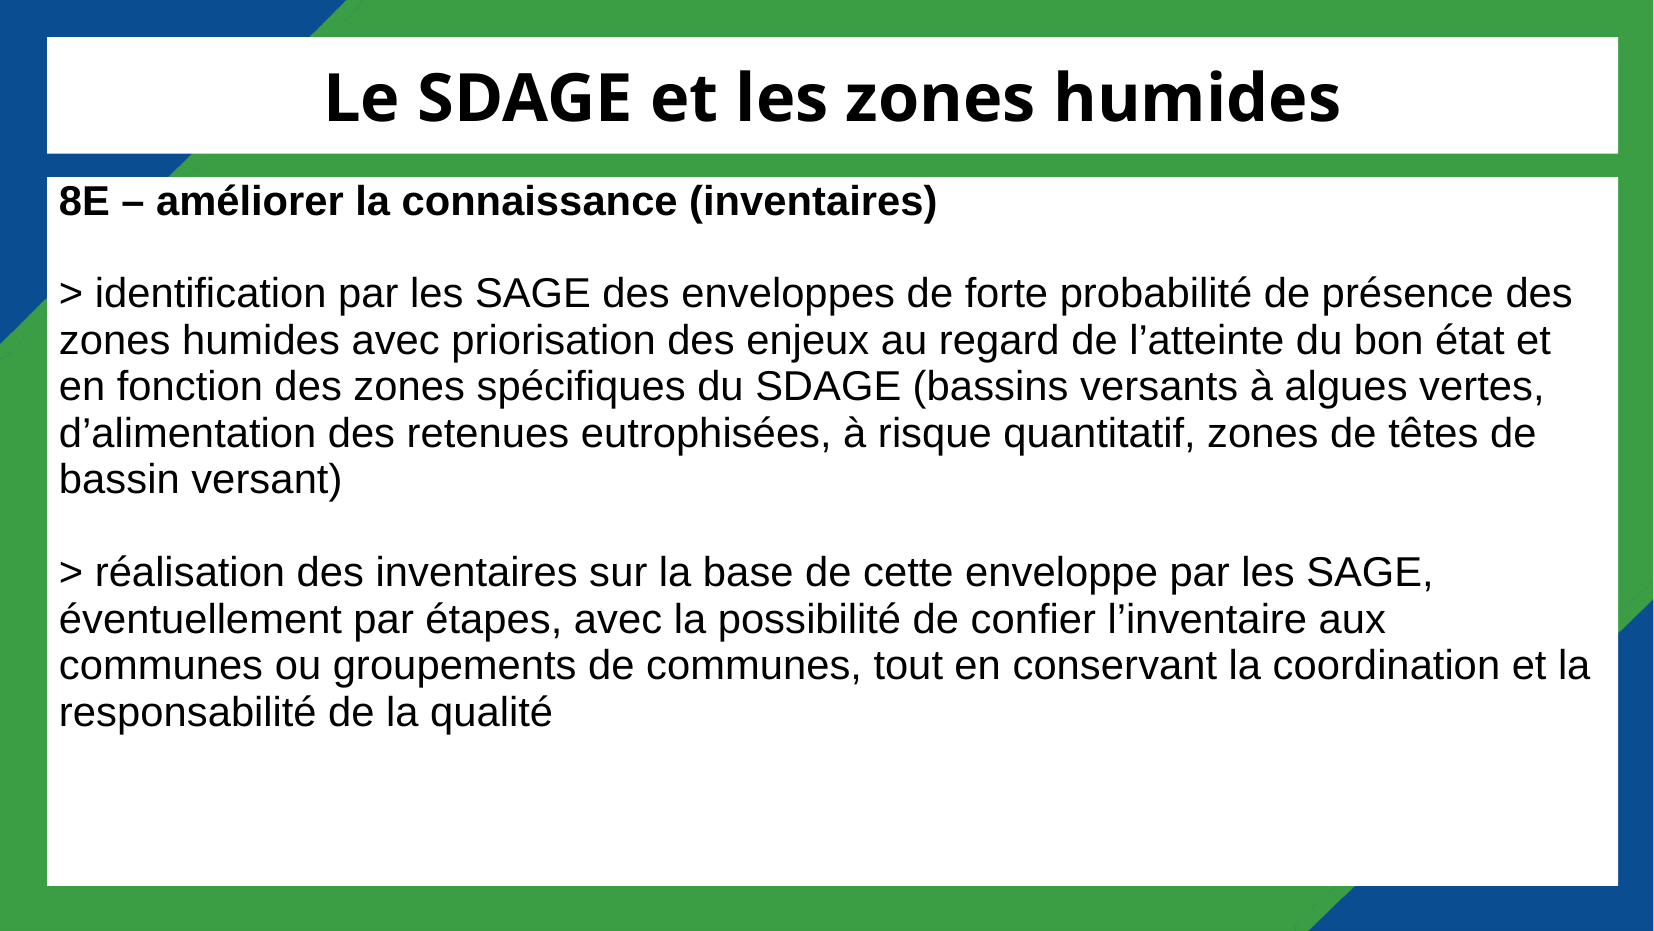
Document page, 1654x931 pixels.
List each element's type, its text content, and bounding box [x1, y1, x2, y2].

picture [0, 0, 1654, 931]
title 8E – améliorer la connaissance (inventaires) > identification par les SAGE des enveloppes de forte probabilité de présence des zones humides avec priorisation des enjeux au regard de l’atteinte du bon état et en fonction des zones spécifiques du SDAGE (bassins versants à algues vertes, d’alimentation des retenues eutrophisées, à risque quantitatif, zones de têtes de bassin versant) > réalisation des inventaires sur la base de cette enveloppe par les SAGE, éventuellement par étapes, avec la possibilité de confier l’inventaire aux communes ou groupements de communes, tout en conservant la coordination et la responsabilité de la qualité [47, 177, 1619, 886]
title Le SDAGE et les zones humides [47, 37, 1619, 154]
